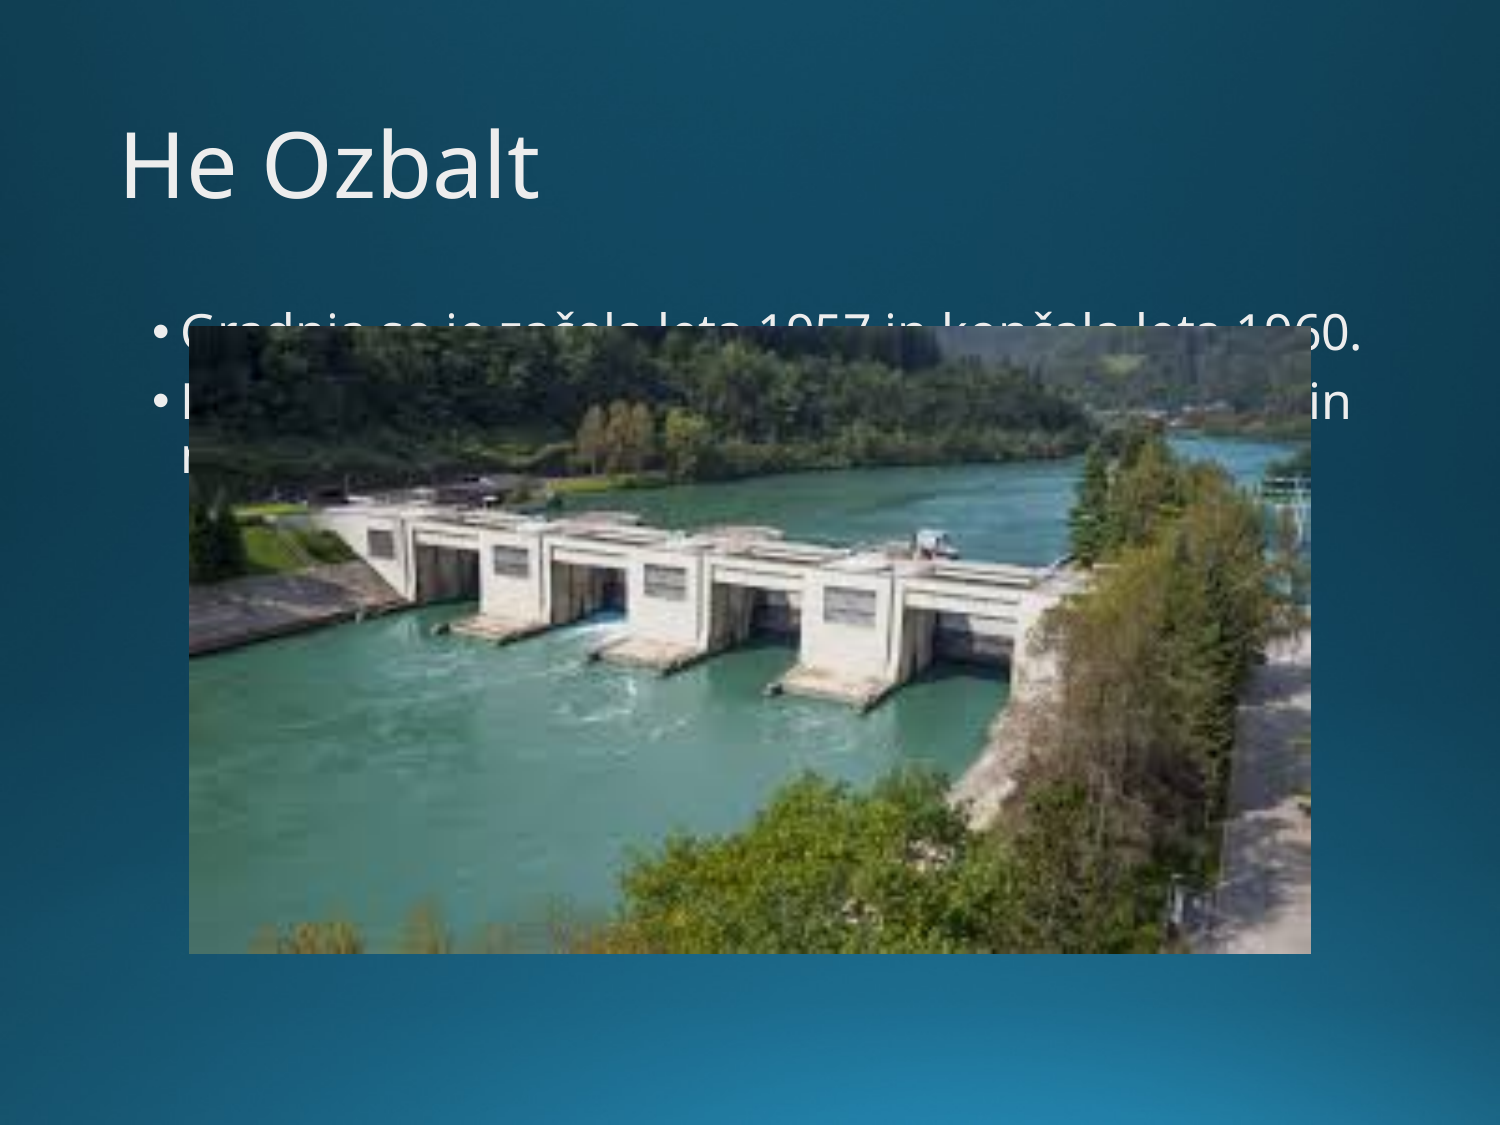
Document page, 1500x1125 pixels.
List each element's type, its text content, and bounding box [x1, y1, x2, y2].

title He Ozbalt [103, 59, 1397, 278]
picture [0, 0, 1500, 1125]
list Gradnja se je začela leta 1957 in končala leta 1960. Elektrarna lahko deluje z največjo močjo 73 MW in na leto proizvede 305 milijonov kWh. [137, 299, 1397, 1014]
